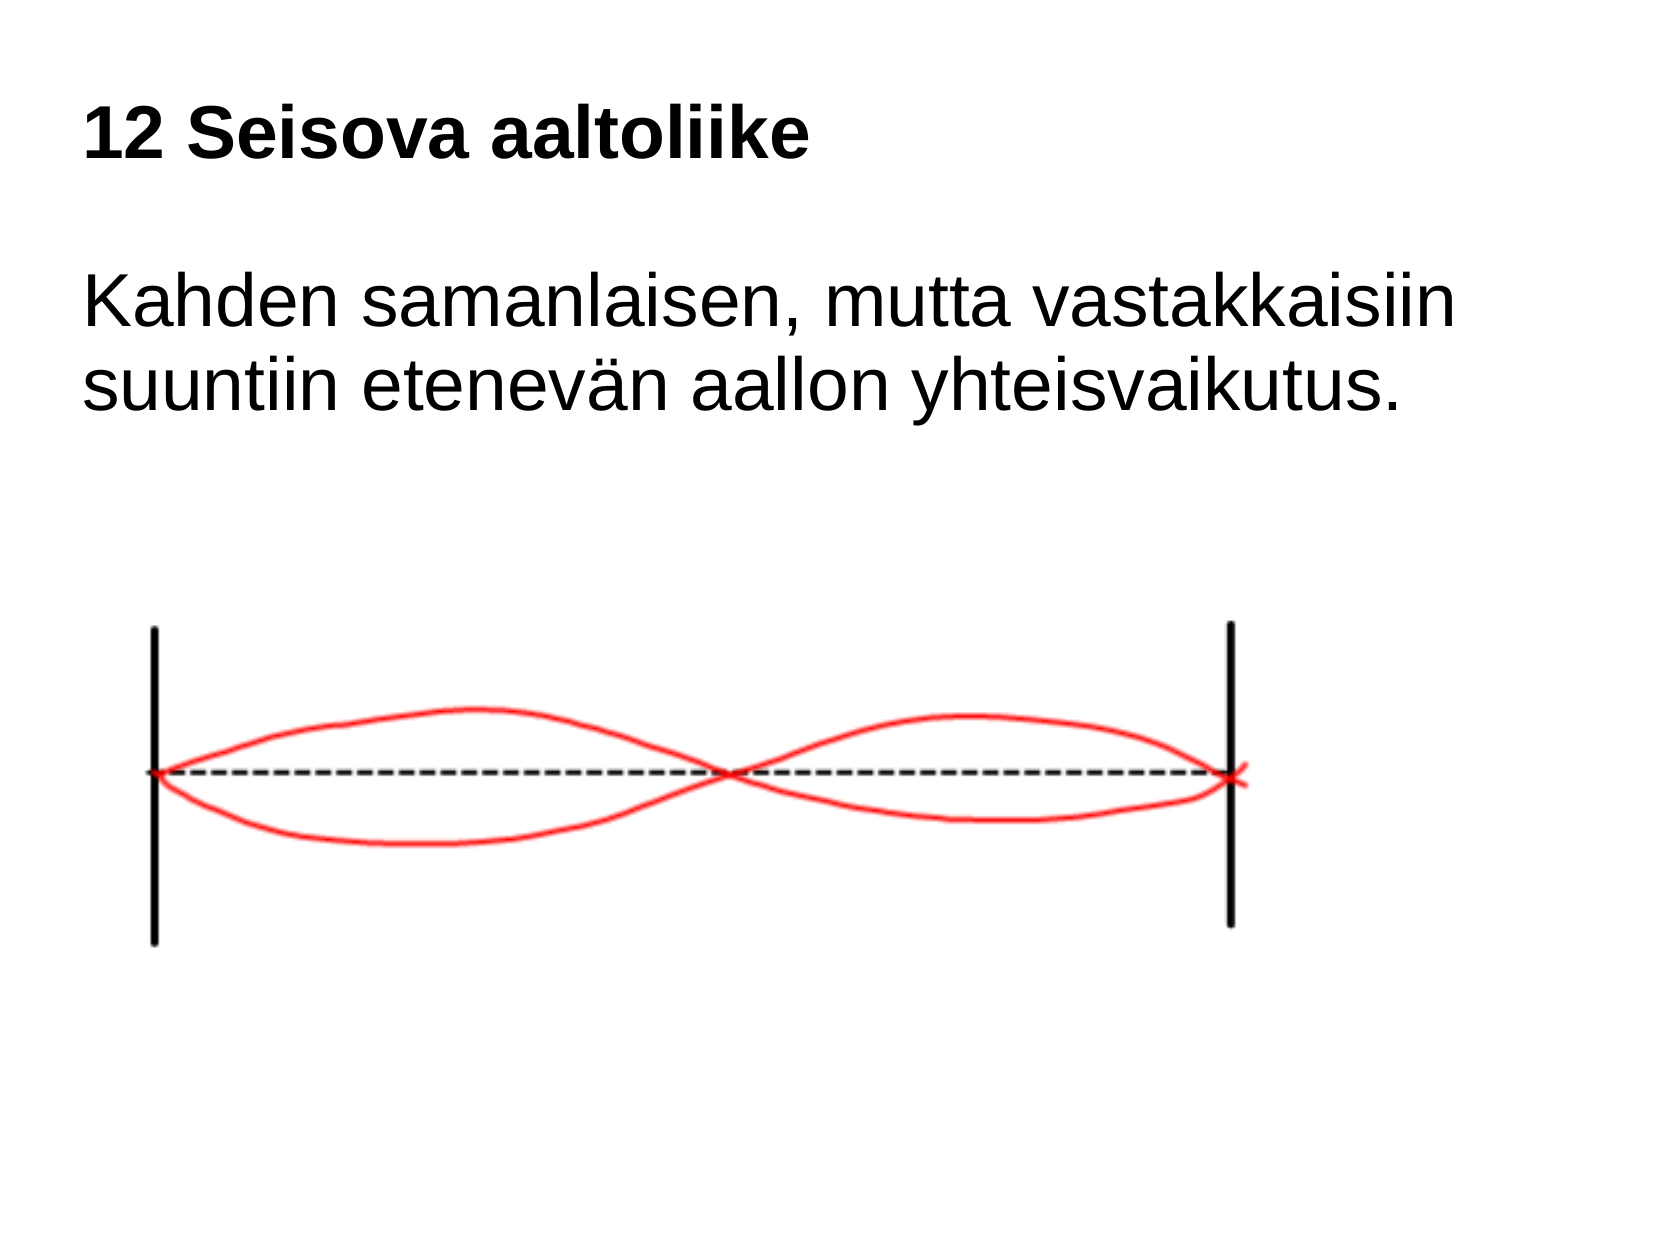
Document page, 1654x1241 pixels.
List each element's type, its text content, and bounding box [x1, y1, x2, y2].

text_box 12 Seisova aaltoliike Kahden samanlaisen, mutta vastakkaisiin suuntiin etenevän aallon yhteisvaikutus. [67, 83, 1595, 519]
picture [102, 581, 1288, 969]
